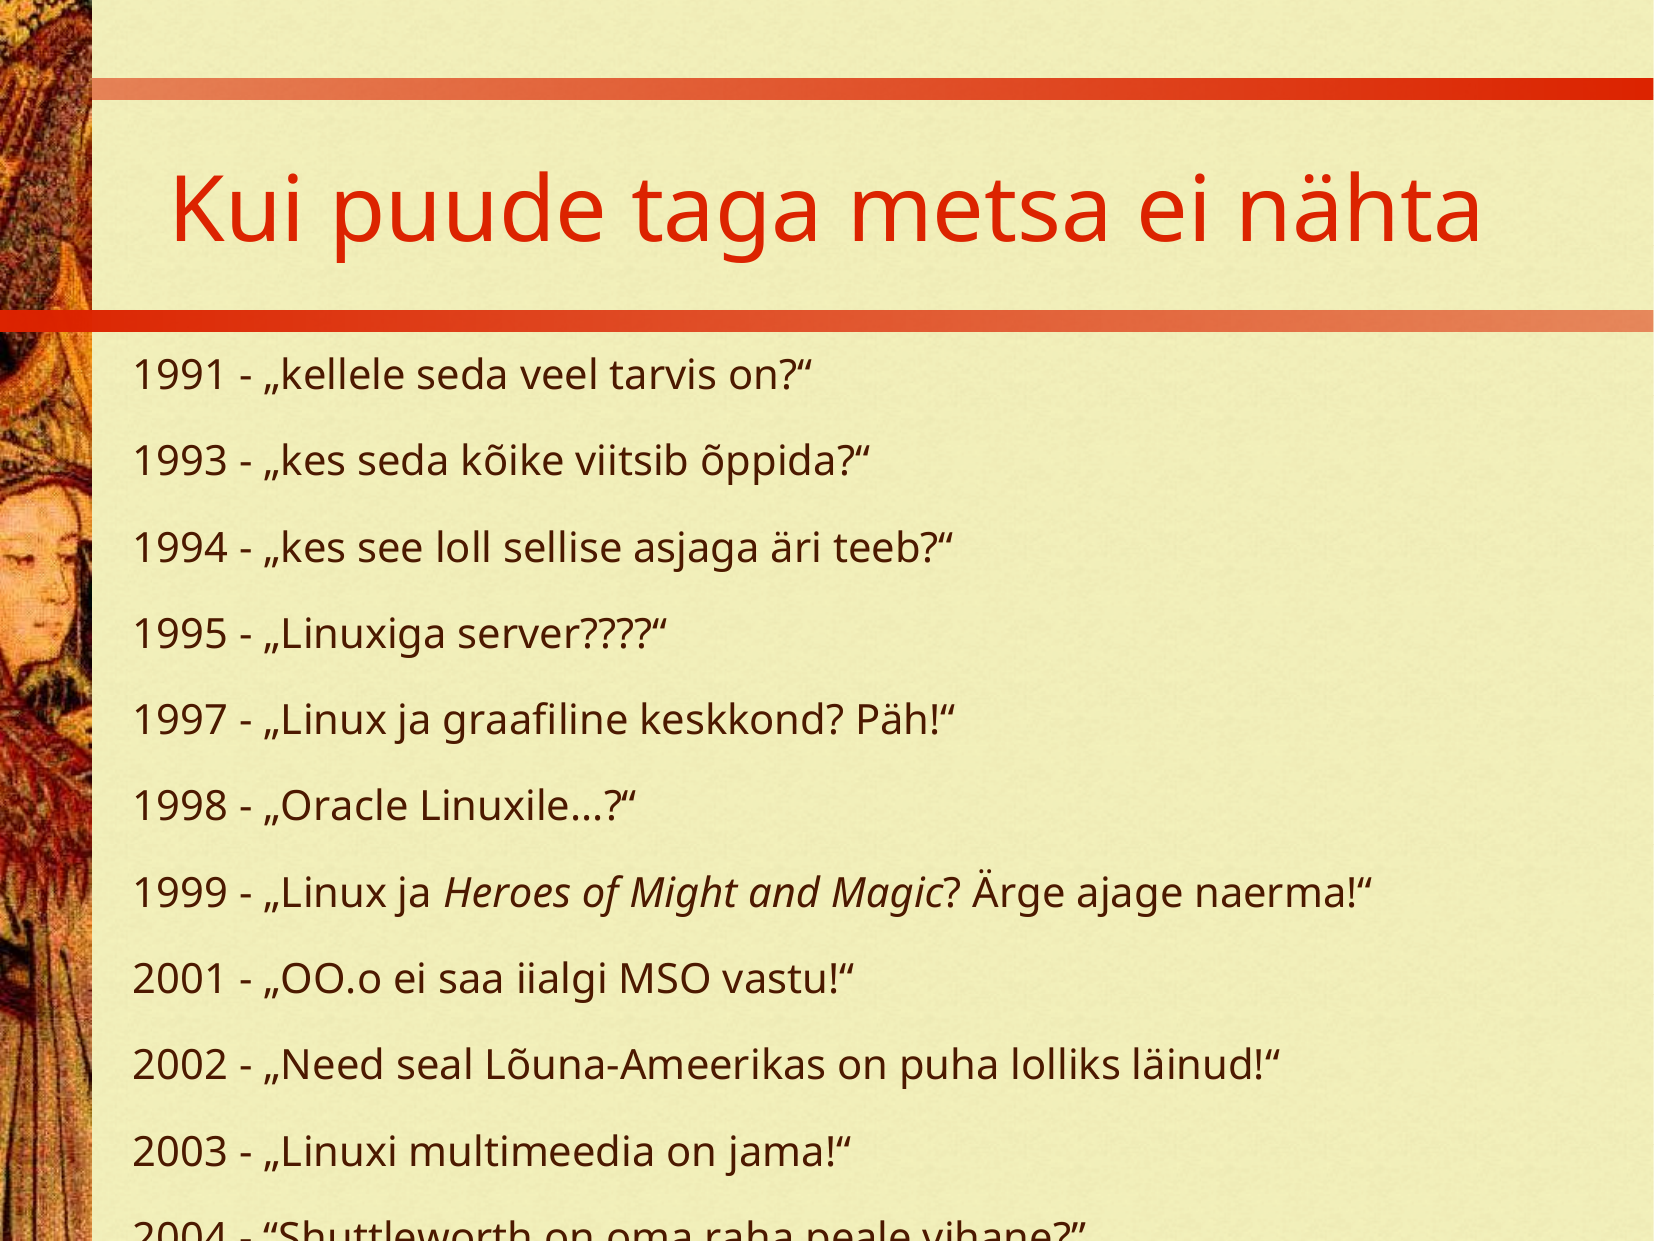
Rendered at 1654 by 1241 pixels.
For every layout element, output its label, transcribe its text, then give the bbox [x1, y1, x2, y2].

picture [1035, 1232, 1047, 1239]
picture [0, 332, 1654, 1241]
list 1991 - „kellele seda veel tarvis on?“ 1993 - „kes seda kõike viitsib õppida?“ 1994 - „kes see loll sellise asjaga äri teeb?“ 1995 - „Linuxiga server????“ 1997 - „Linux ja graafiline keskkond? Päh!“ 1998 - „Oracle Linuxile...?“ 1999 - „Linux ja Heroes of Might and Magic? Ärge ajage naerma!“ 2001 - „OO.o ei saa iialgi MSO vastu!“ 2002 - „Need seal Lõuna-Ameerikas on puha lolliks läinud!“ 2003 - „Linuxi multimeedia on jama!“ 2004 - “Shuttleworth on oma raha peale vihane?” ... (Java, OpenSolaris etc) [121, 344, 1534, 1169]
picture [186, 1225, 198, 1241]
picture [162, 1225, 174, 1241]
picture [638, 1232, 649, 1241]
picture [514, 1232, 526, 1241]
picture [894, 1232, 906, 1239]
picture [961, 1232, 973, 1241]
title Kui puude taga metsa ei nähta [121, 102, 1534, 311]
picture [612, 1232, 625, 1241]
picture [399, 1232, 411, 1239]
picture [576, 1232, 588, 1241]
picture [456, 1232, 469, 1241]
picture [837, 1232, 849, 1239]
picture [550, 1232, 563, 1241]
picture [0, 0, 1654, 310]
picture [308, 1232, 320, 1241]
picture [752, 1232, 764, 1241]
picture [1010, 1232, 1022, 1241]
picture [210, 1227, 219, 1241]
picture [652, 1232, 663, 1241]
picture [812, 1232, 825, 1241]
